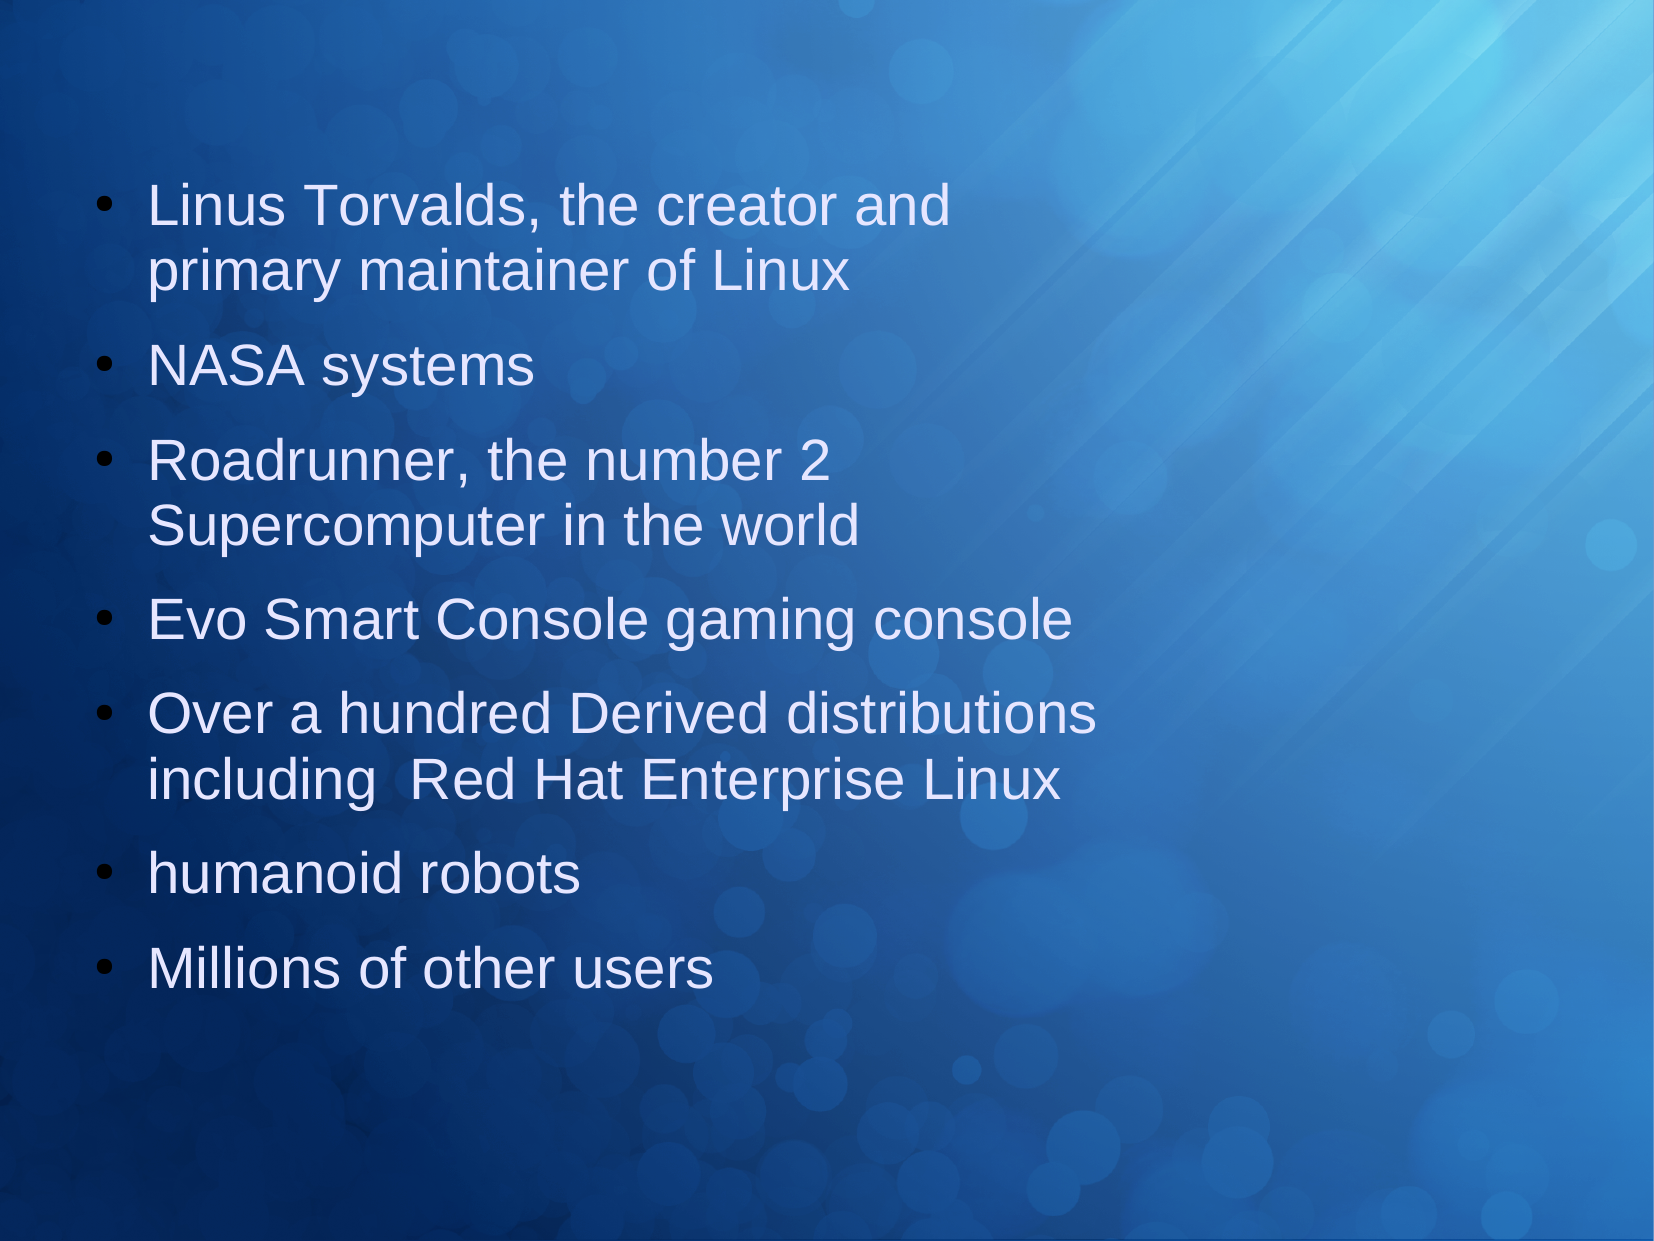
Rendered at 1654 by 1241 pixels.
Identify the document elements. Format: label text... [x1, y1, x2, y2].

list Linus Torvalds, the creator and primary maintainer of Linux NASA systems Roadrunner, the number 2 Supercomputer in the world Evo Smart Console gaming console Over a hundred Derived distributions including Red Hat Enterprise Linux humanoid robots Millions of other users [76, 173, 1141, 1001]
picture [0, 0, 1654, 1241]
